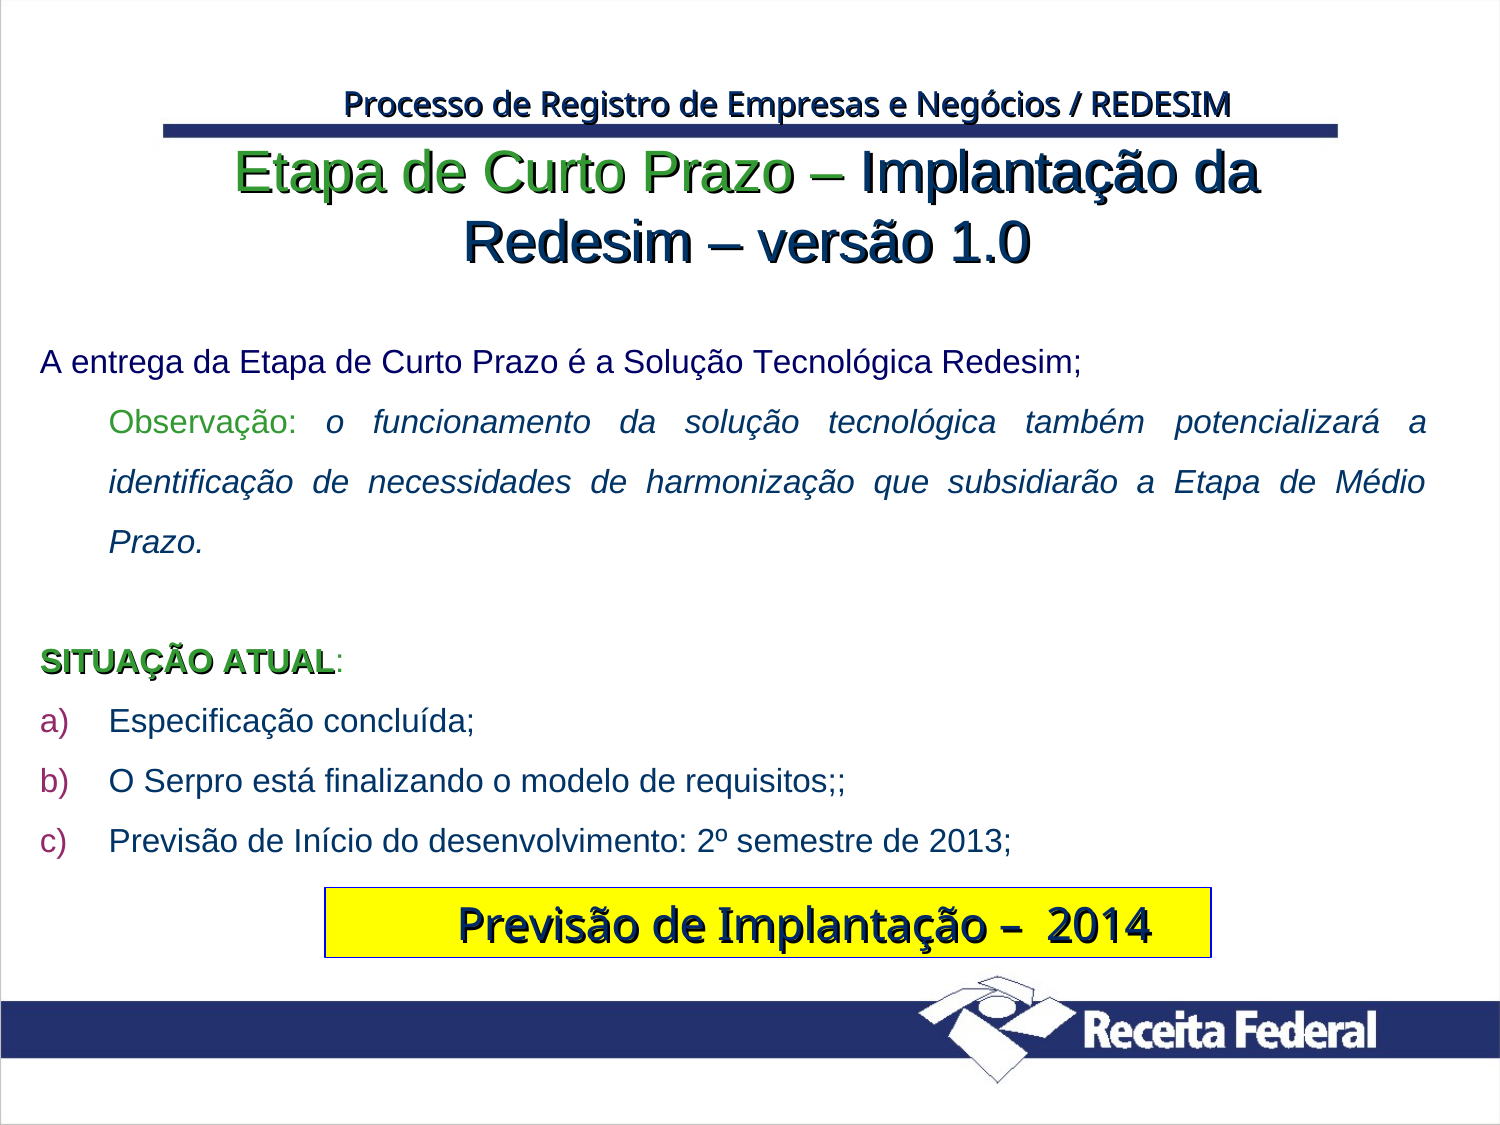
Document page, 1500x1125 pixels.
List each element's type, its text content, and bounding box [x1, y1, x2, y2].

picture [0, 0, 1500, 1125]
text_box Processo de Registro de Empresas e Negócios / REDESIM [162, 74, 1413, 131]
text_box A entrega da Etapa de Curto Prazo é a Solução Tecnológica Redesim; Observação: o funcionamento da solução tecnológica também potencializará a identificação de necessidades de harmonização que subsidiarão a Etapa de Médio Prazo. SITUAÇÃO ATUAL: Especificação concluída; O Serpro está finalizando o modelo de requisitos;; Previsão de Início do desenvolvimento: 2º semestre de 2013; [24, 312, 1443, 867]
text_box Previsão de Implantação – 2014 [324, 887, 1211, 958]
text_box Etapa de Curto Prazo – Implantação da Redesim – versão 1.0 [100, 124, 1393, 281]
